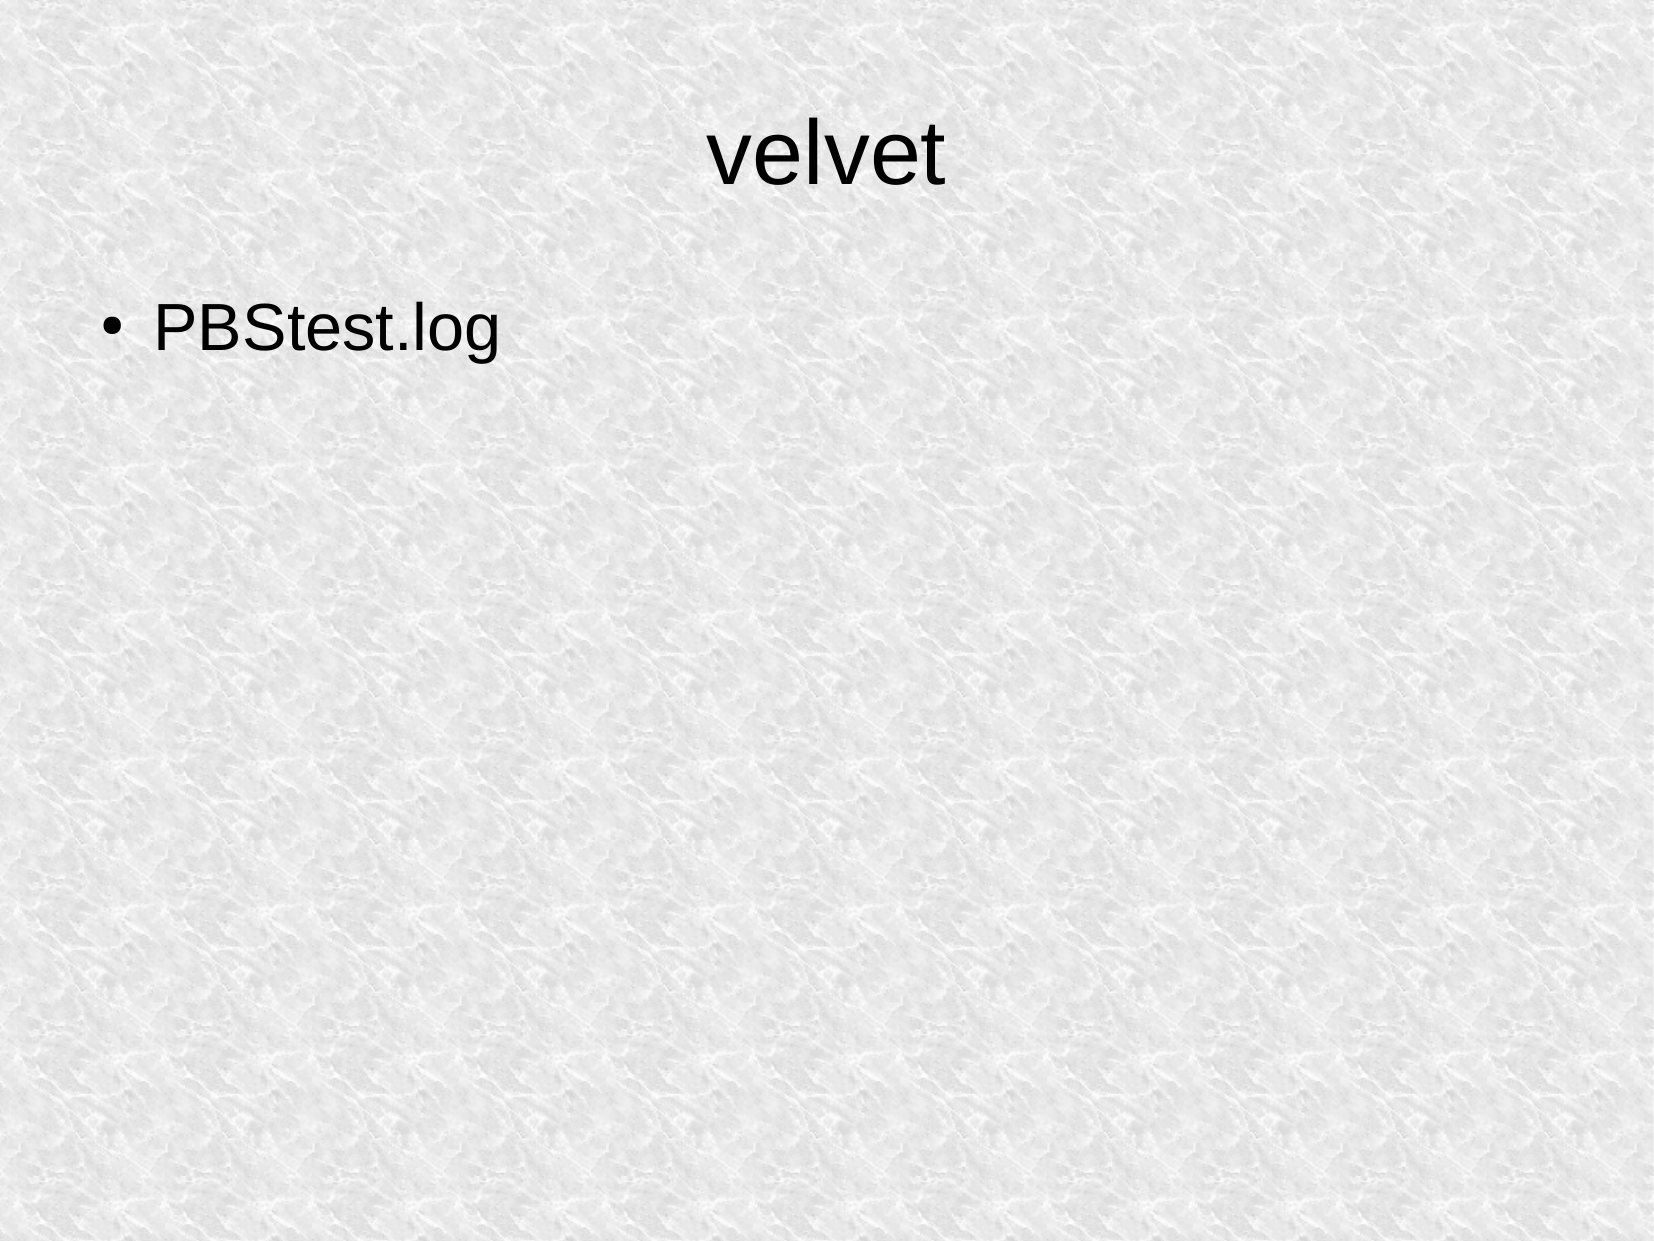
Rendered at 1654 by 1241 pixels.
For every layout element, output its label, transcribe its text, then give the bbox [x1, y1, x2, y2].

title velvet [82, 56, 1571, 250]
list PBStest.log [82, 290, 1571, 1094]
picture [0, 0, 1654, 1241]
